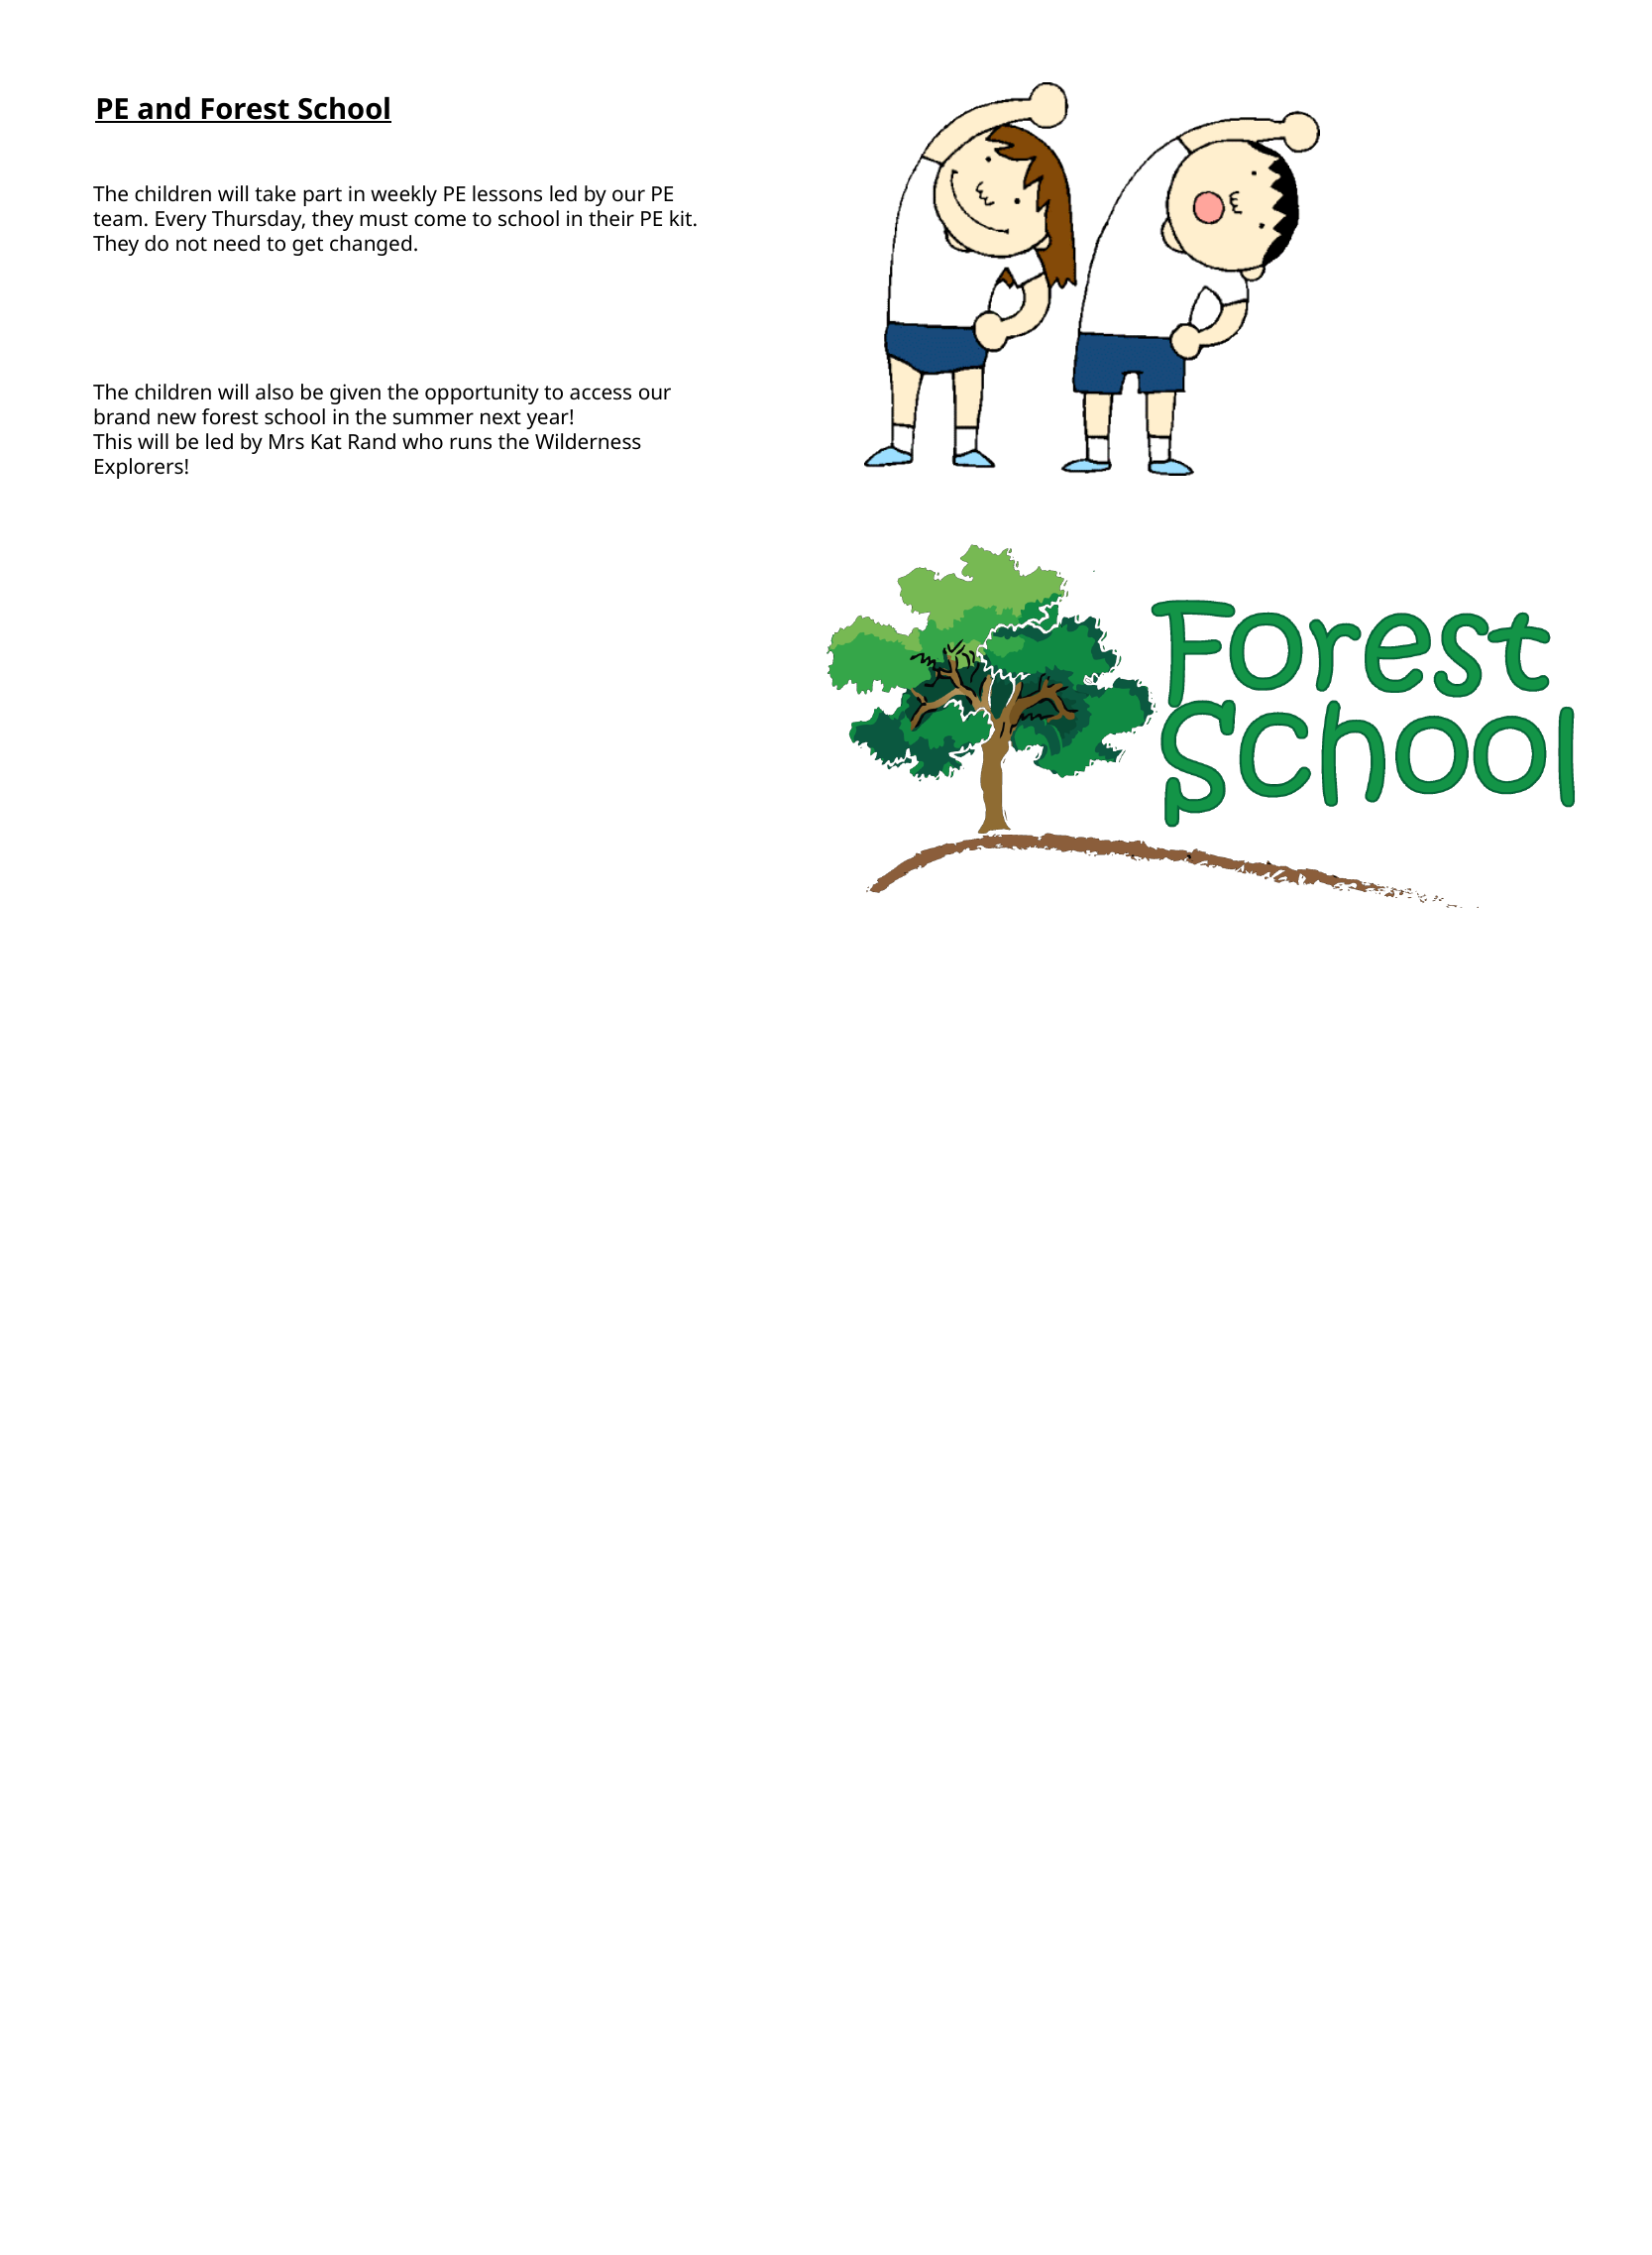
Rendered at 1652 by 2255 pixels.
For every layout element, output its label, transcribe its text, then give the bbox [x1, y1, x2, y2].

picture [818, 538, 1584, 908]
text_box PE and Forest School [80, 82, 622, 133]
text_box The children will take part in weekly PE lessons led by our PE team. Every Thursday, they must come to school in their PE kit. They do not need to get changed. The children will also be given the opportunity to access our brand new forest school in the summer next year! This will be led by Mrs Kat Rand who runs the Wilderness Explorers! [78, 172, 744, 490]
picture [864, 82, 1320, 476]
